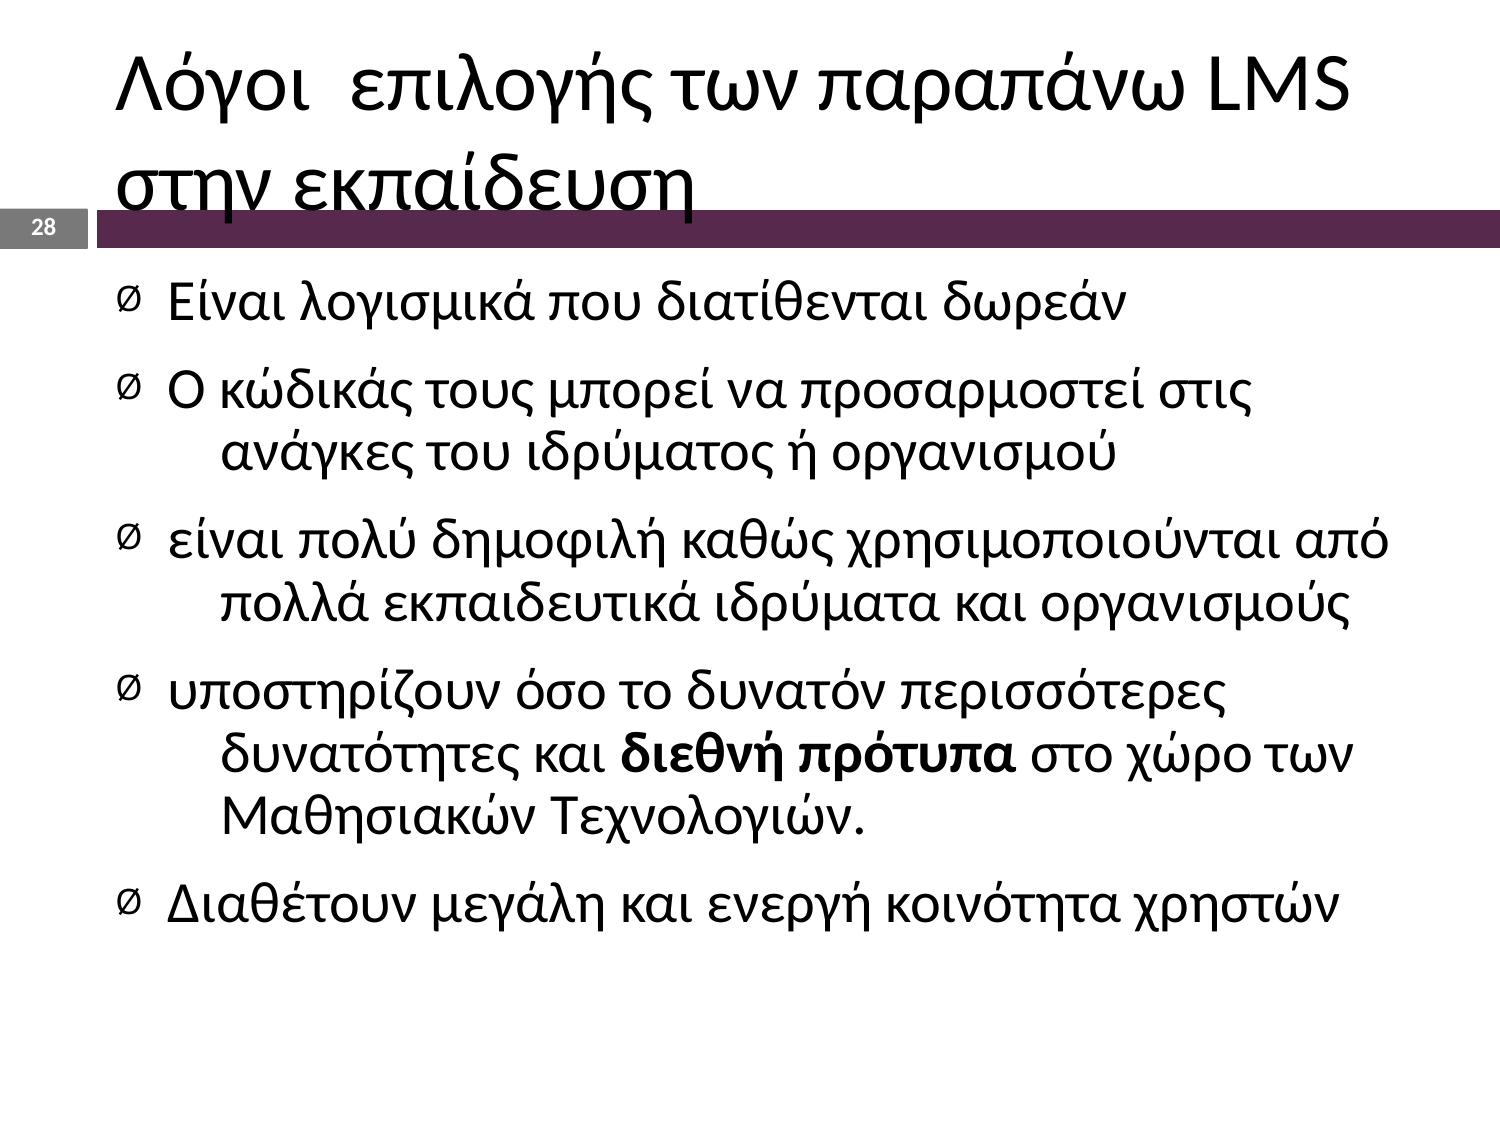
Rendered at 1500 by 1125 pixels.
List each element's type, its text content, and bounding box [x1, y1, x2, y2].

list Είναι λογισμικά που διατίθενται δωρεάν Ο κώδικάς τους μπορεί να προσαρμοστεί στις ανάγκες του ιδρύματος ή οργανισμού είναι πολύ δημοφιλή καθώς χρησιμοποιούνται από πολλά εκπαιδευτικά ιδρύματα και οργανισμούς υποστηρίζουν όσο το δυνατόν περισσότερες δυνατότητες και διεθνή πρότυπα στο χώρο των Μαθησιακών Τεχνολογιών. Διαθέτουν μεγάλη και ενεργή κοινότητα χρηστών [100, 262, 1438, 1000]
text_box 28 [0, 208, 88, 249]
title Λόγοι επιλογής των παραπάνω LMS στην εκπαίδευση [100, 19, 1438, 182]
